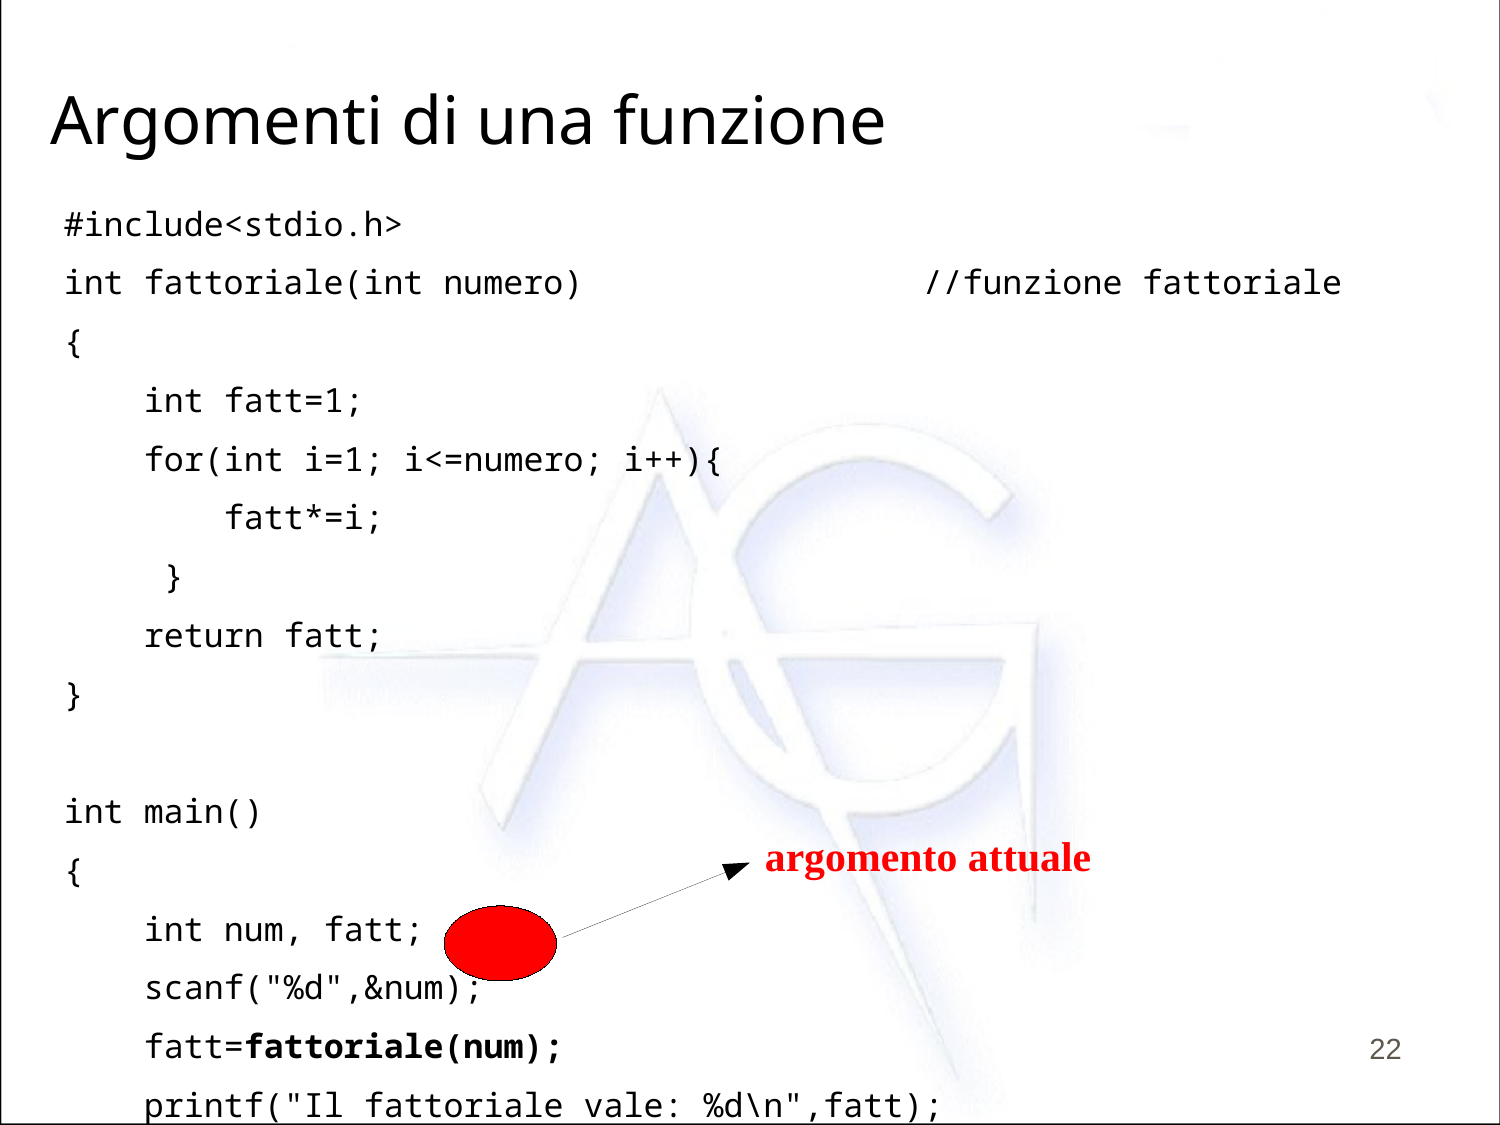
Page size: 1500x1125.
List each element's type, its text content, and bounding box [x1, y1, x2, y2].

title Argomenti di una funzione [49, 7, 1438, 231]
picture [0, 0, 1500, 1125]
text_box argomento attuale [750, 827, 1107, 897]
picture [149, 1101, 158, 1115]
list #include<stdio.h> int fattoriale(int numero) //funzione fattoriale { int fatt=1; for(int i=1; i<=numero; i++){ fatt*=i; } return fatt; } int main() { int num, fatt; scanf("%d",&num); fatt=fattoriale(num); printf("Il fattoriale vale: %d\n",fatt); } [64, 141, 1406, 1071]
